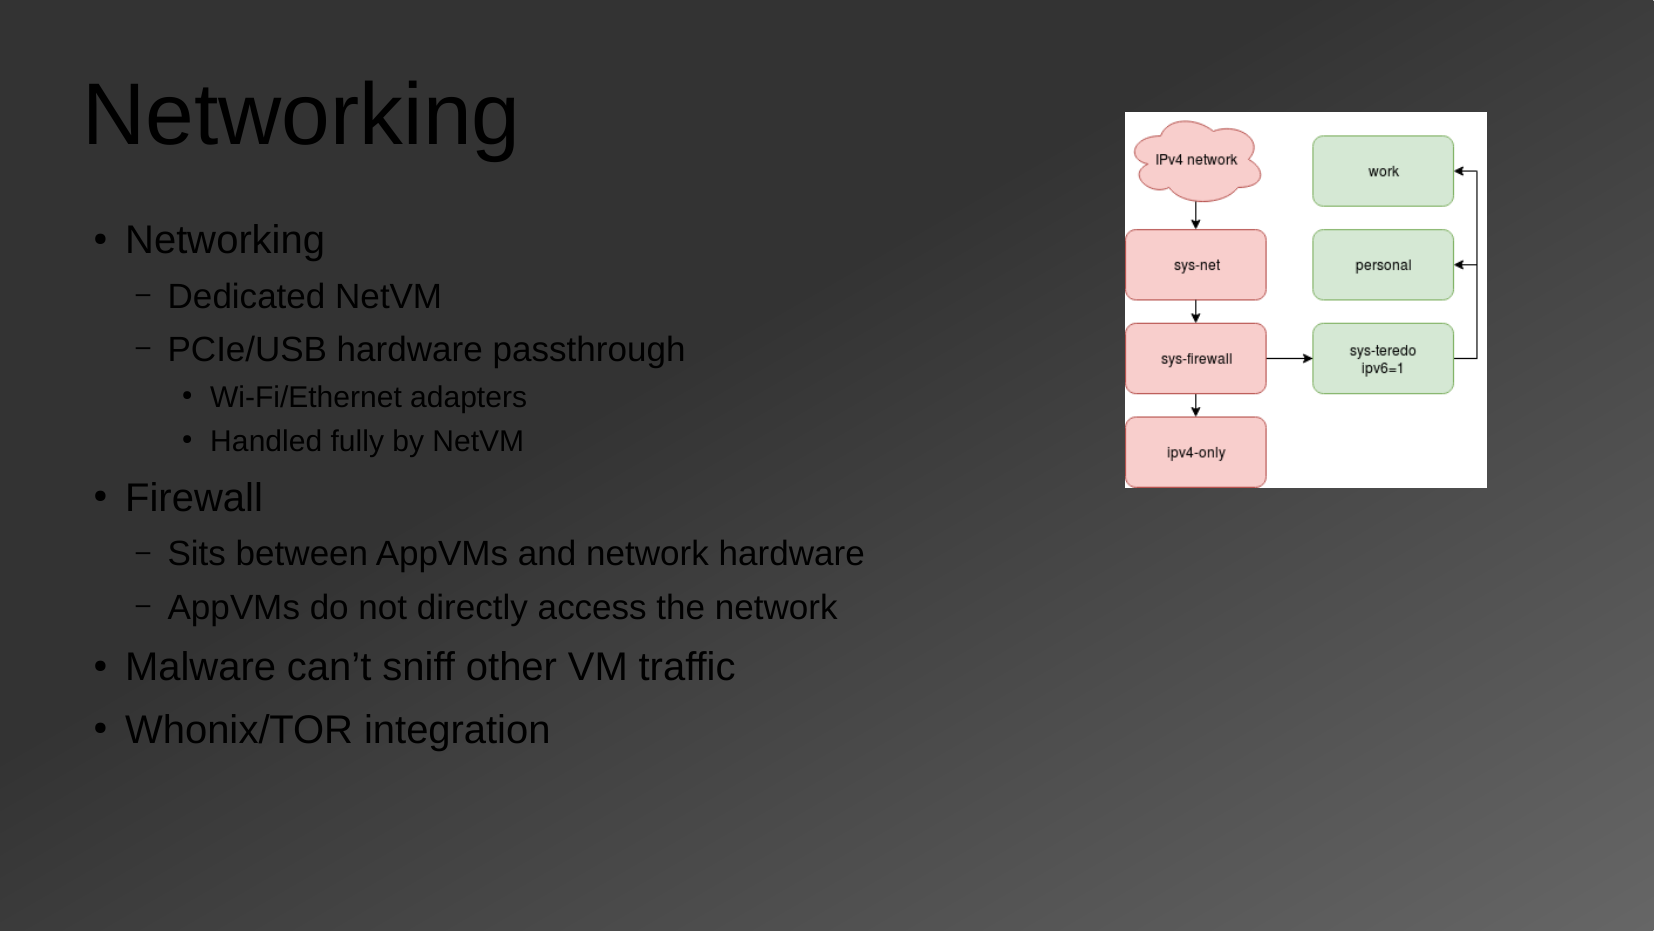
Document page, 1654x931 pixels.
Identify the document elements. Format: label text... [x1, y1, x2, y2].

title Networking [82, 37, 1571, 193]
picture [1125, 112, 1487, 488]
list Networking Dedicated NetVM PCIe/USB hardware passthrough Wi-Fi/Ethernet adapters Handled fully by NetVM Firewall Sits between AppVMs and network hardware AppVMs do not directly access the network Malware can’t sniff other VM traffic Whonix/TOR integration [82, 217, 1571, 758]
